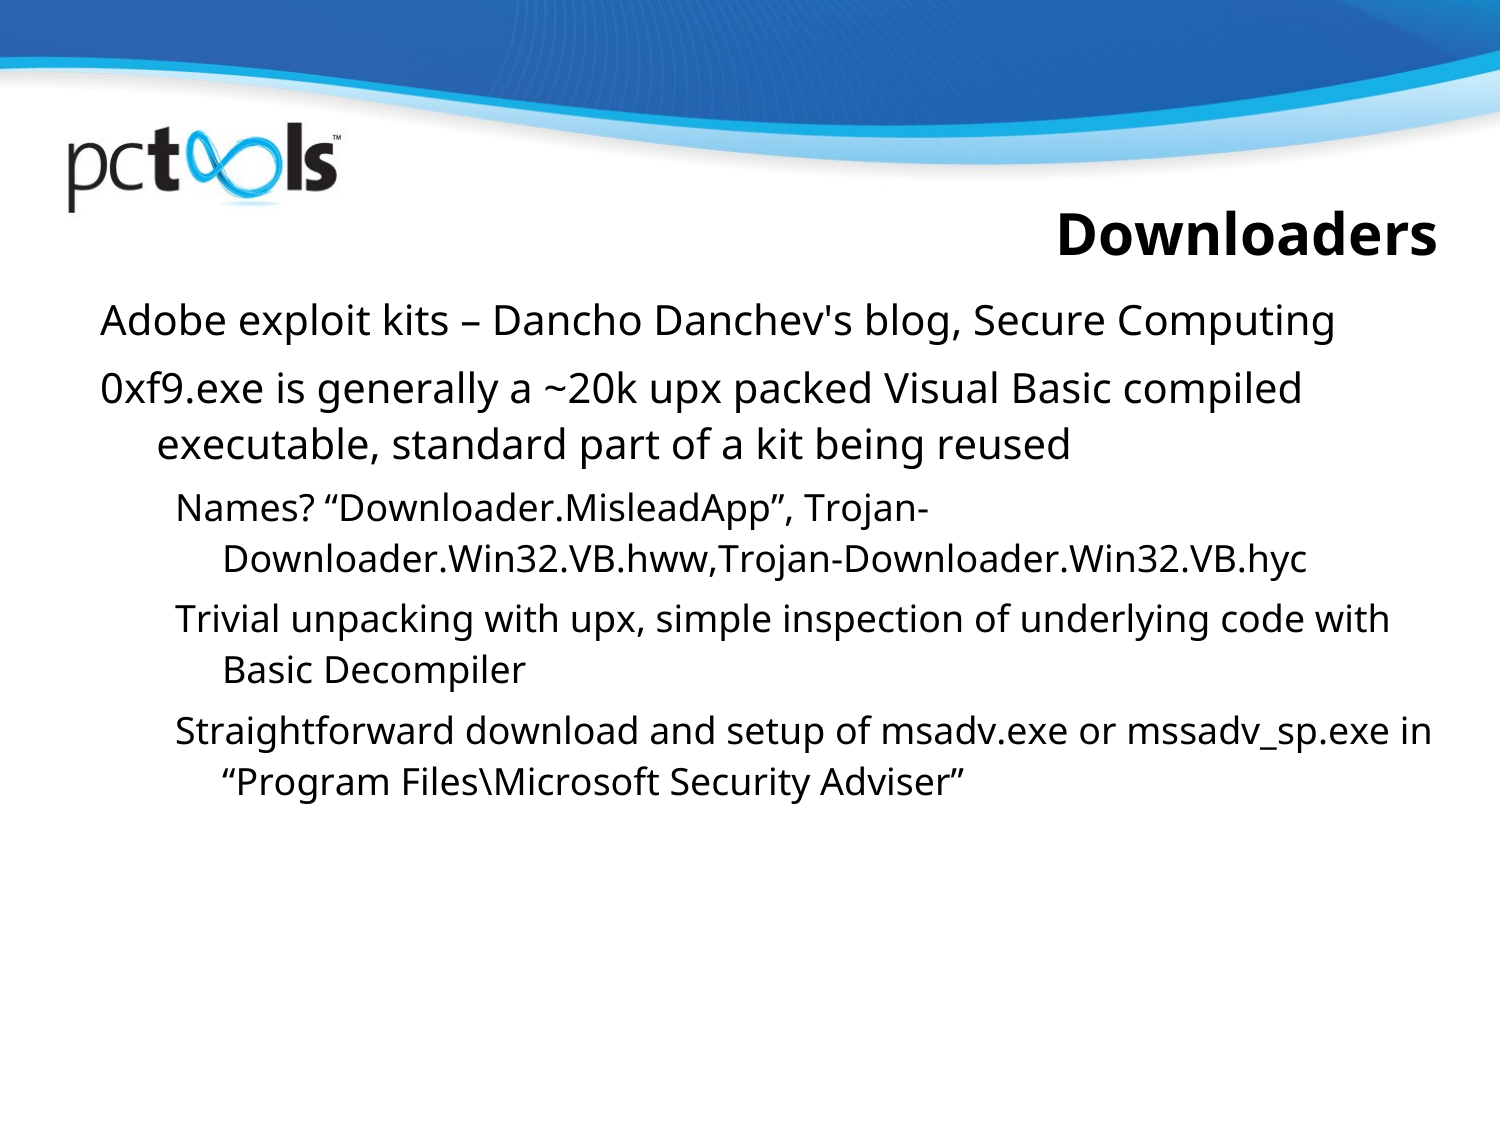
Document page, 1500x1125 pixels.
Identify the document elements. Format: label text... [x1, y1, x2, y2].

picture [194, 138, 207, 146]
title Downloaders [88, 146, 1439, 319]
list Adobe exploit kits – Dancho Danchev's blog, Secure Computing 0xf9.exe is generally a ~20k upx packed Visual Basic compiled executable, standard part of a kit being reused Names? “Downloader.MisleadApp”, Trojan-Downloader.Win32.VB.hww,Trojan-Downloader.Win32.VB.hyc Trivial unpacking with upx, simple inspection of underlying code with Basic Decompiler Straightforward download and setup of msadv.exe or mssadv_sp.exe in “Program Files\Microsoft Security Adviser” [100, 290, 1451, 1019]
picture [0, 0, 1500, 222]
